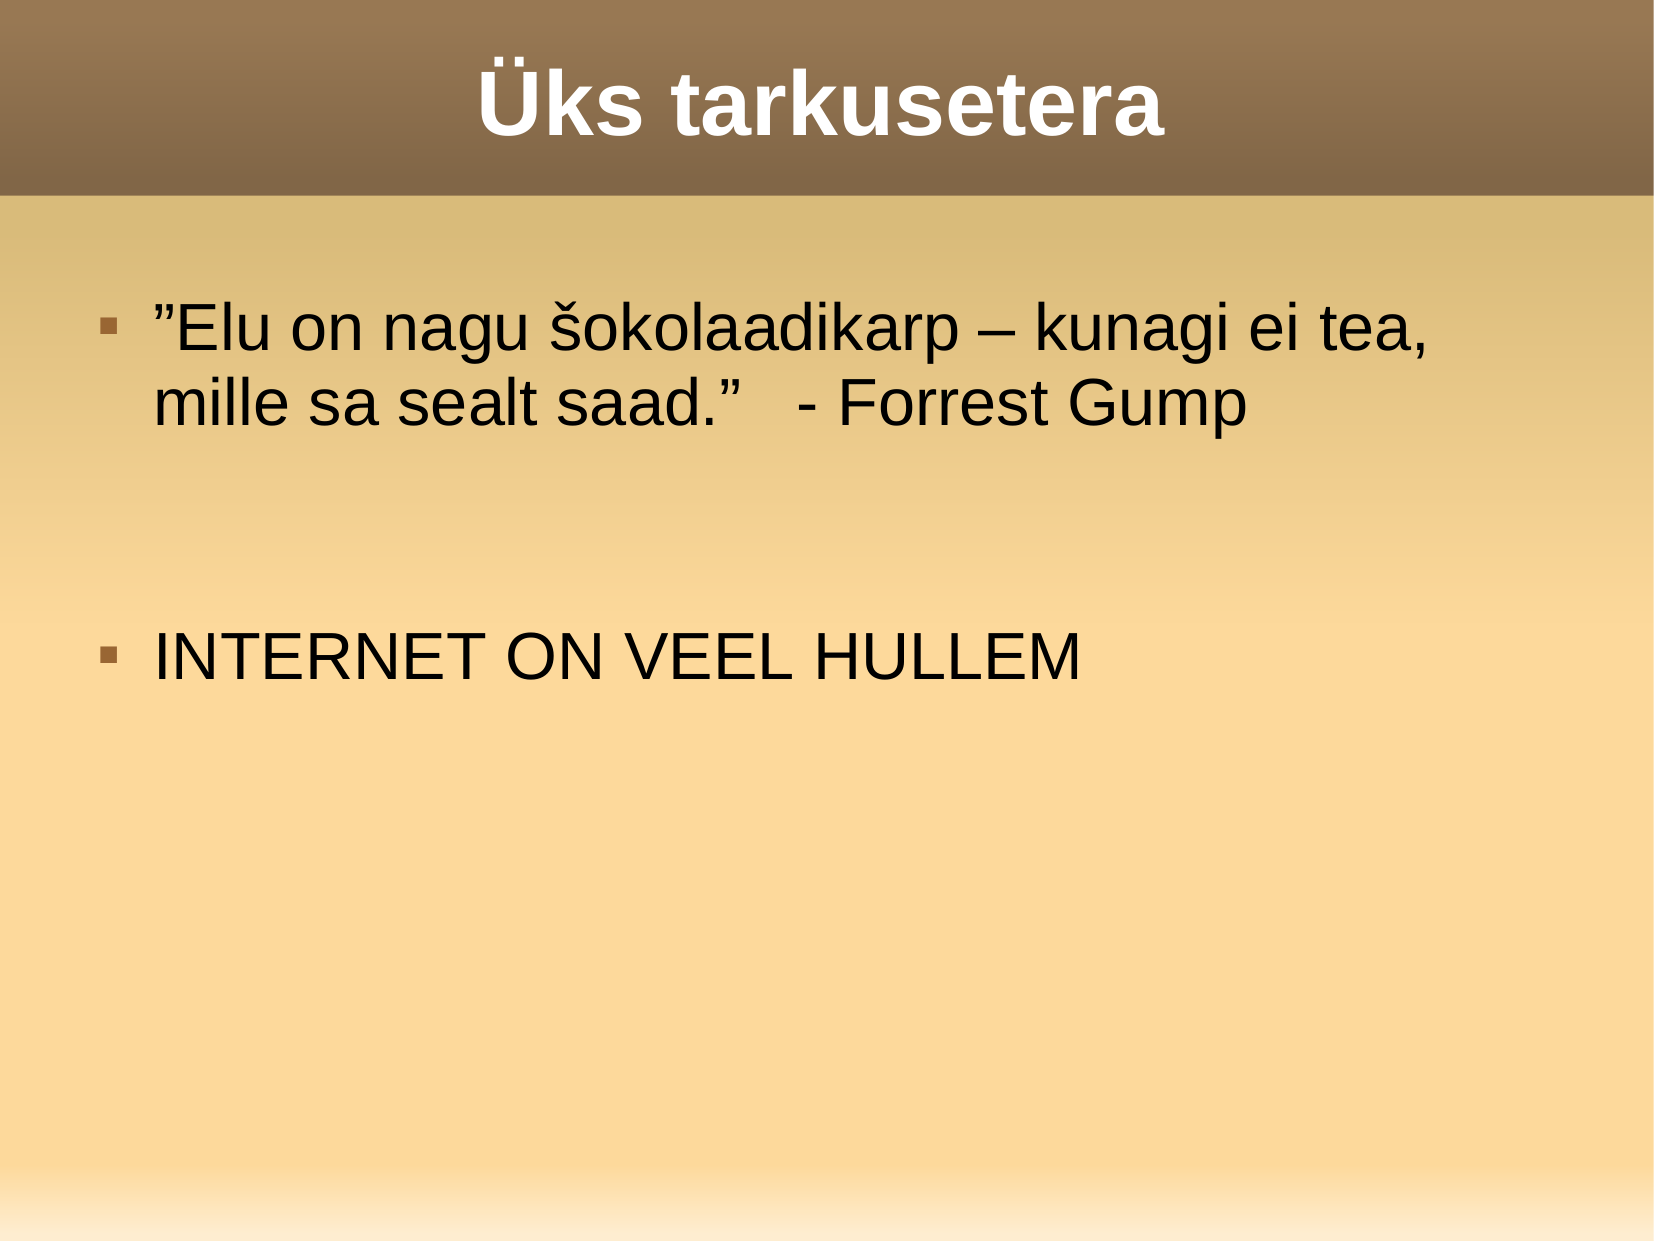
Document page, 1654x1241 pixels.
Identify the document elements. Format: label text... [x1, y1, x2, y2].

picture [0, 0, 1654, 1241]
list ”Elu on nagu šokolaadikarp – kunagi ei tea, mille sa sealt saad.” - Forrest Gump INTERNET ON VEEL HULLEM [82, 290, 1571, 1094]
title Üks tarkusetera [76, 0, 1565, 208]
